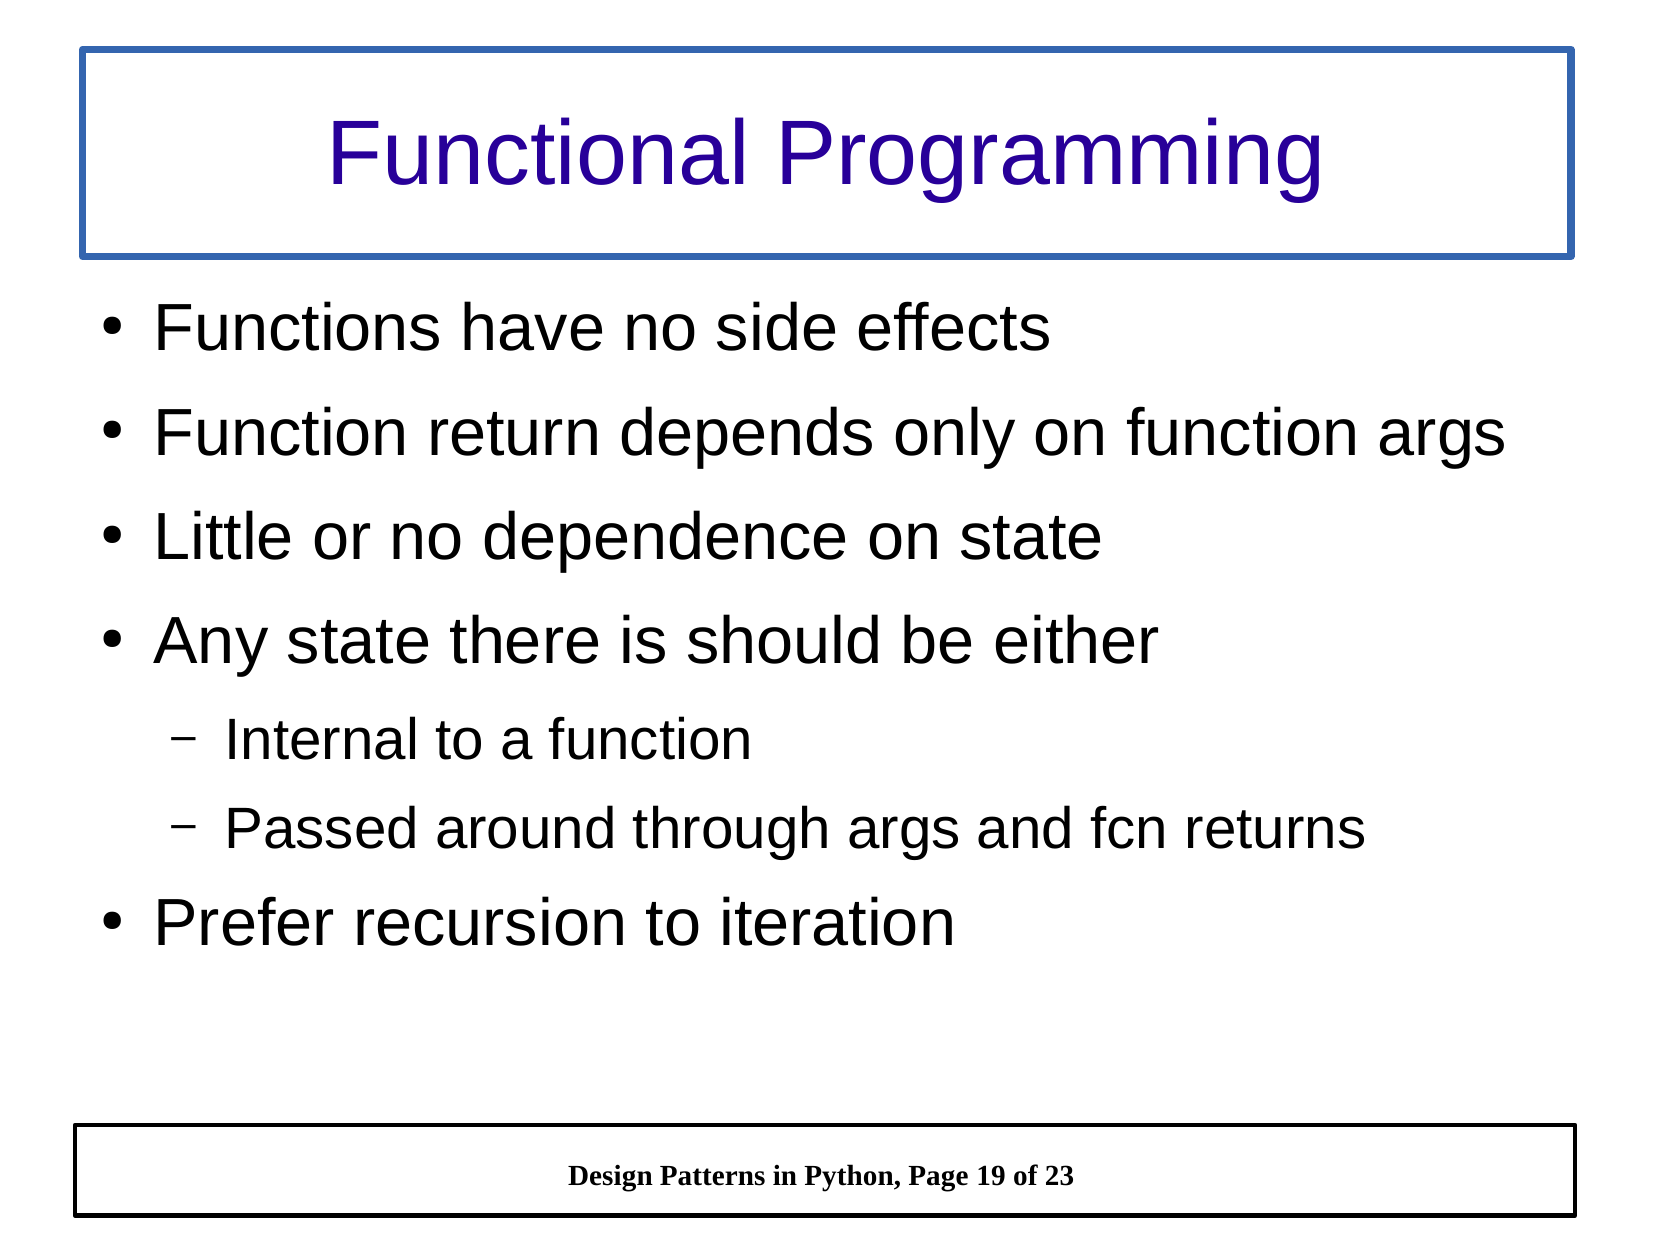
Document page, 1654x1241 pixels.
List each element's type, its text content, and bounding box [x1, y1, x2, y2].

list Functions have no side effects Function return depends only on function args Little or no dependence on state Any state there is should be either Internal to a function Passed around through args and fcn returns Prefer recursion to iteration [82, 290, 1571, 1010]
title Functional Programming [82, 49, 1571, 257]
